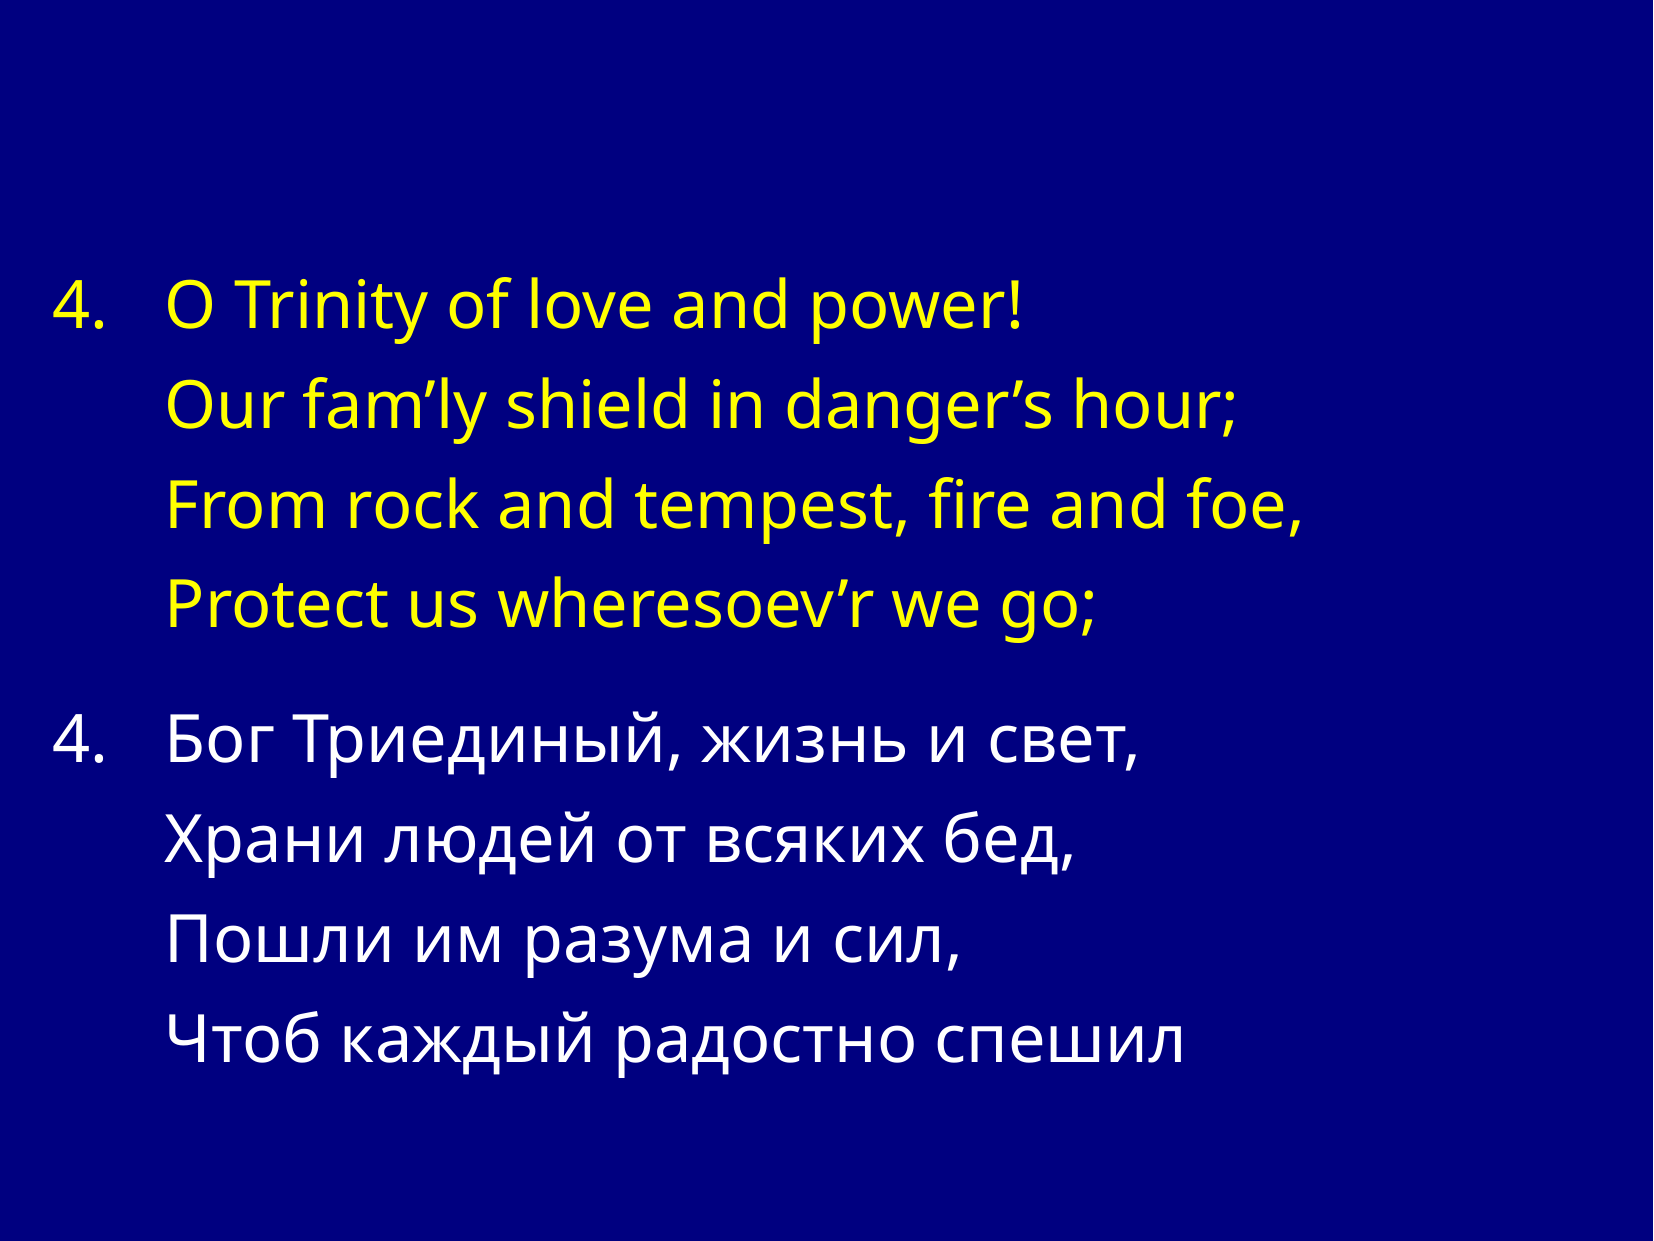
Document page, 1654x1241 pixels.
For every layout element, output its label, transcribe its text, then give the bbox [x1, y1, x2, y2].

text_box 4. O Trinity of love and power! Our fam’ly shield in danger’s hour; From rock and tempest, fire and foe, Protect us wheresoev’r we go; [37, 150, 1651, 638]
text_box 4. Бог Триединый, жизнь и свет, Храни людей от всяких бед, Пошли им разума и сил, Чтоб каждый радостно спешил [37, 675, 1576, 1163]
